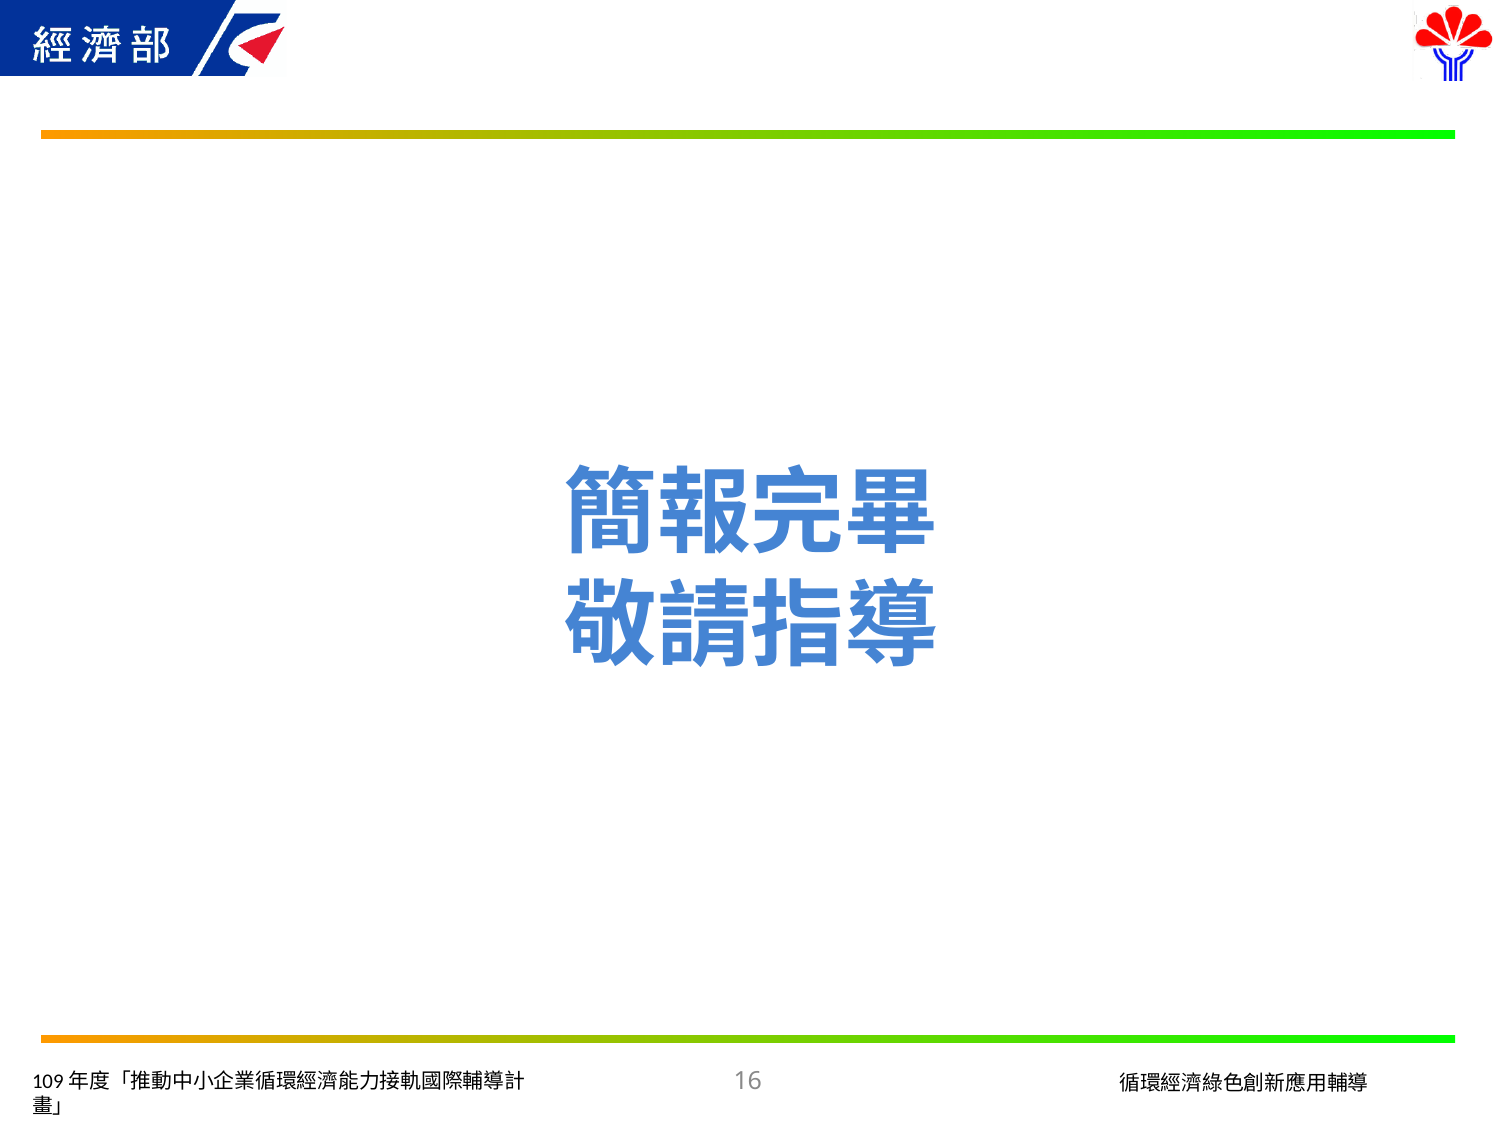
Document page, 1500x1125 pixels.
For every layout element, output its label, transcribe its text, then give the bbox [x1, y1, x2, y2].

text_box 16 [572, 1051, 923, 1112]
text_box 簡報完畢 敬請指導 [376, 444, 1126, 684]
